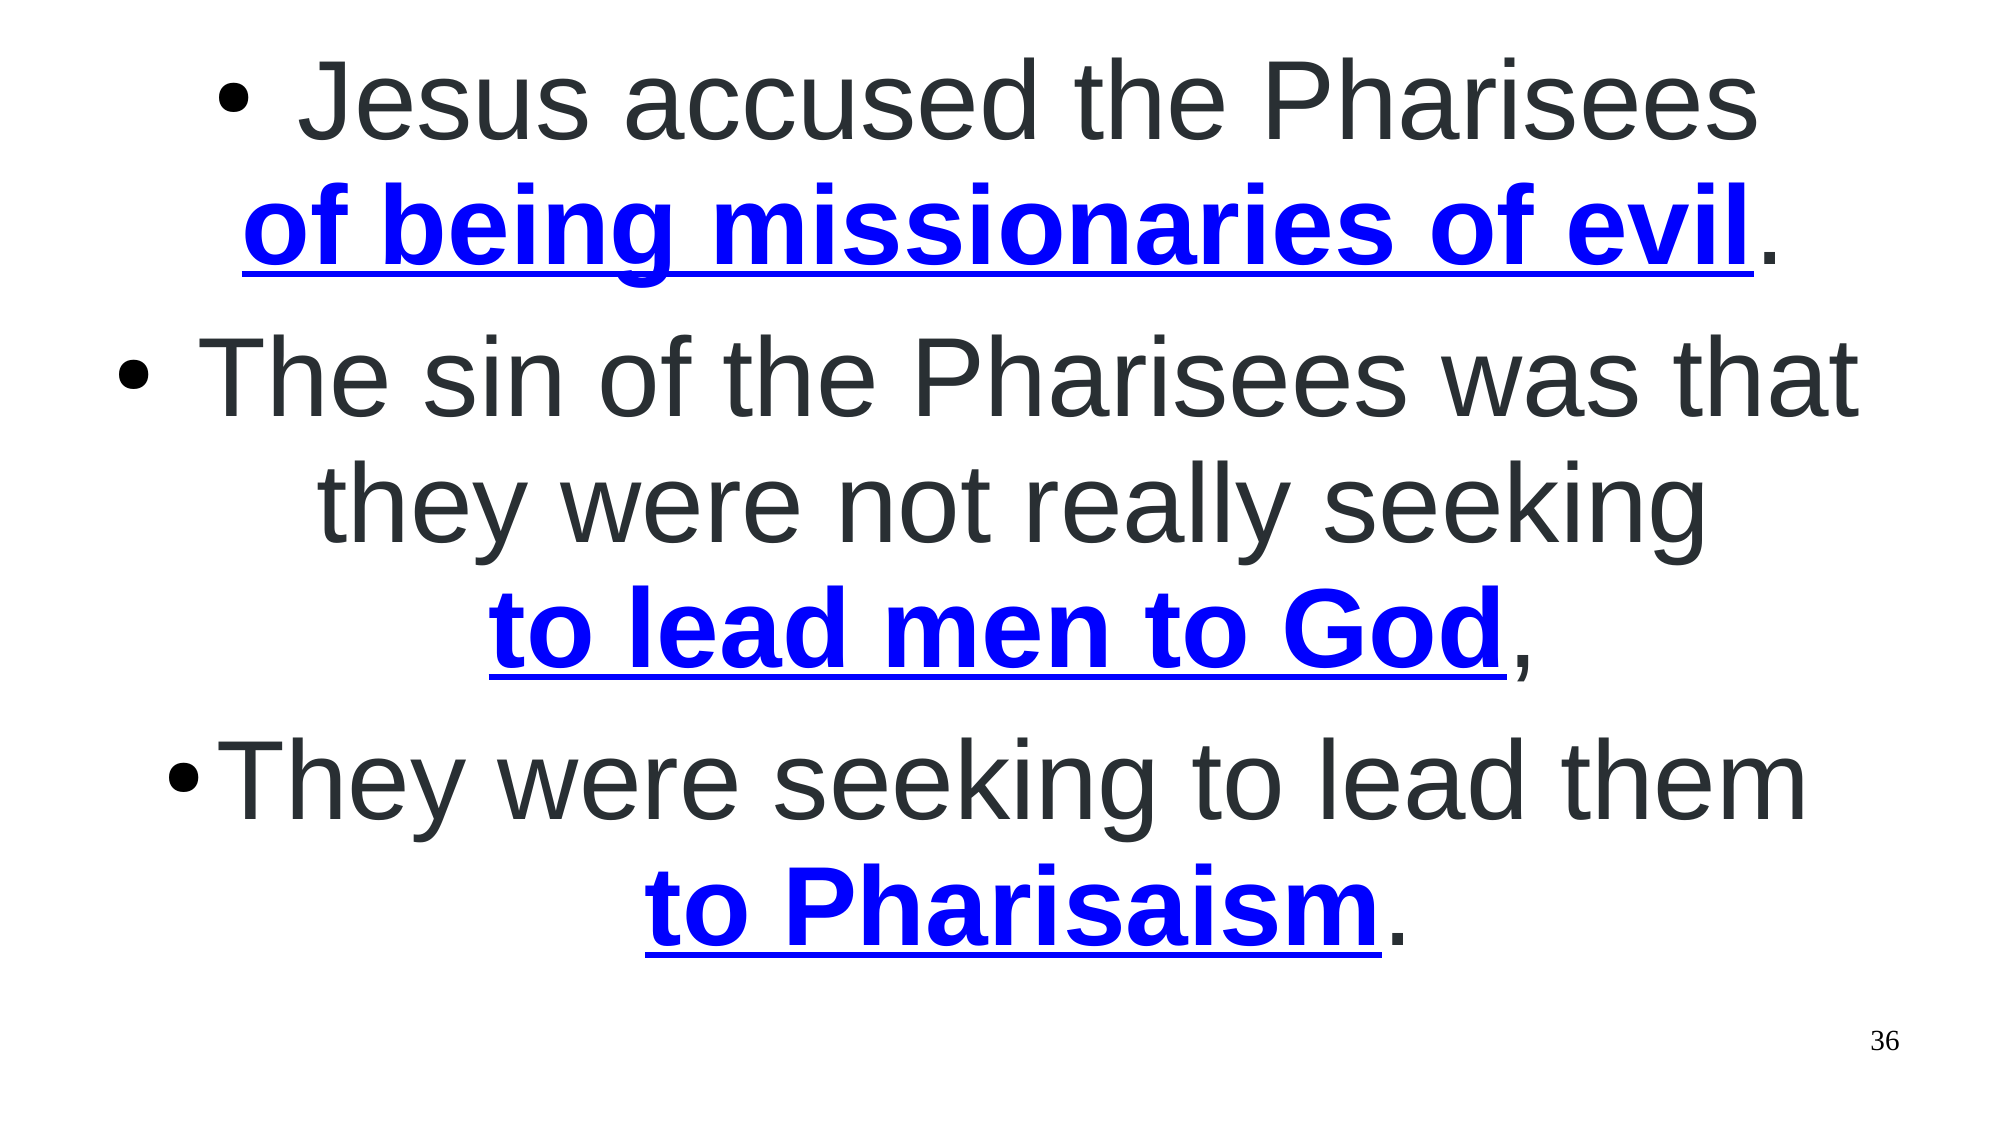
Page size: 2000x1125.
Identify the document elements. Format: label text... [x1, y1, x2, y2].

list Jesus accused the Pharisees of being missionaries of evil. The sin of the Pharisees was that they were not really seeking to lead men to God, They were seeking to lead them to Pharisaism. [37, 37, 1951, 1088]
